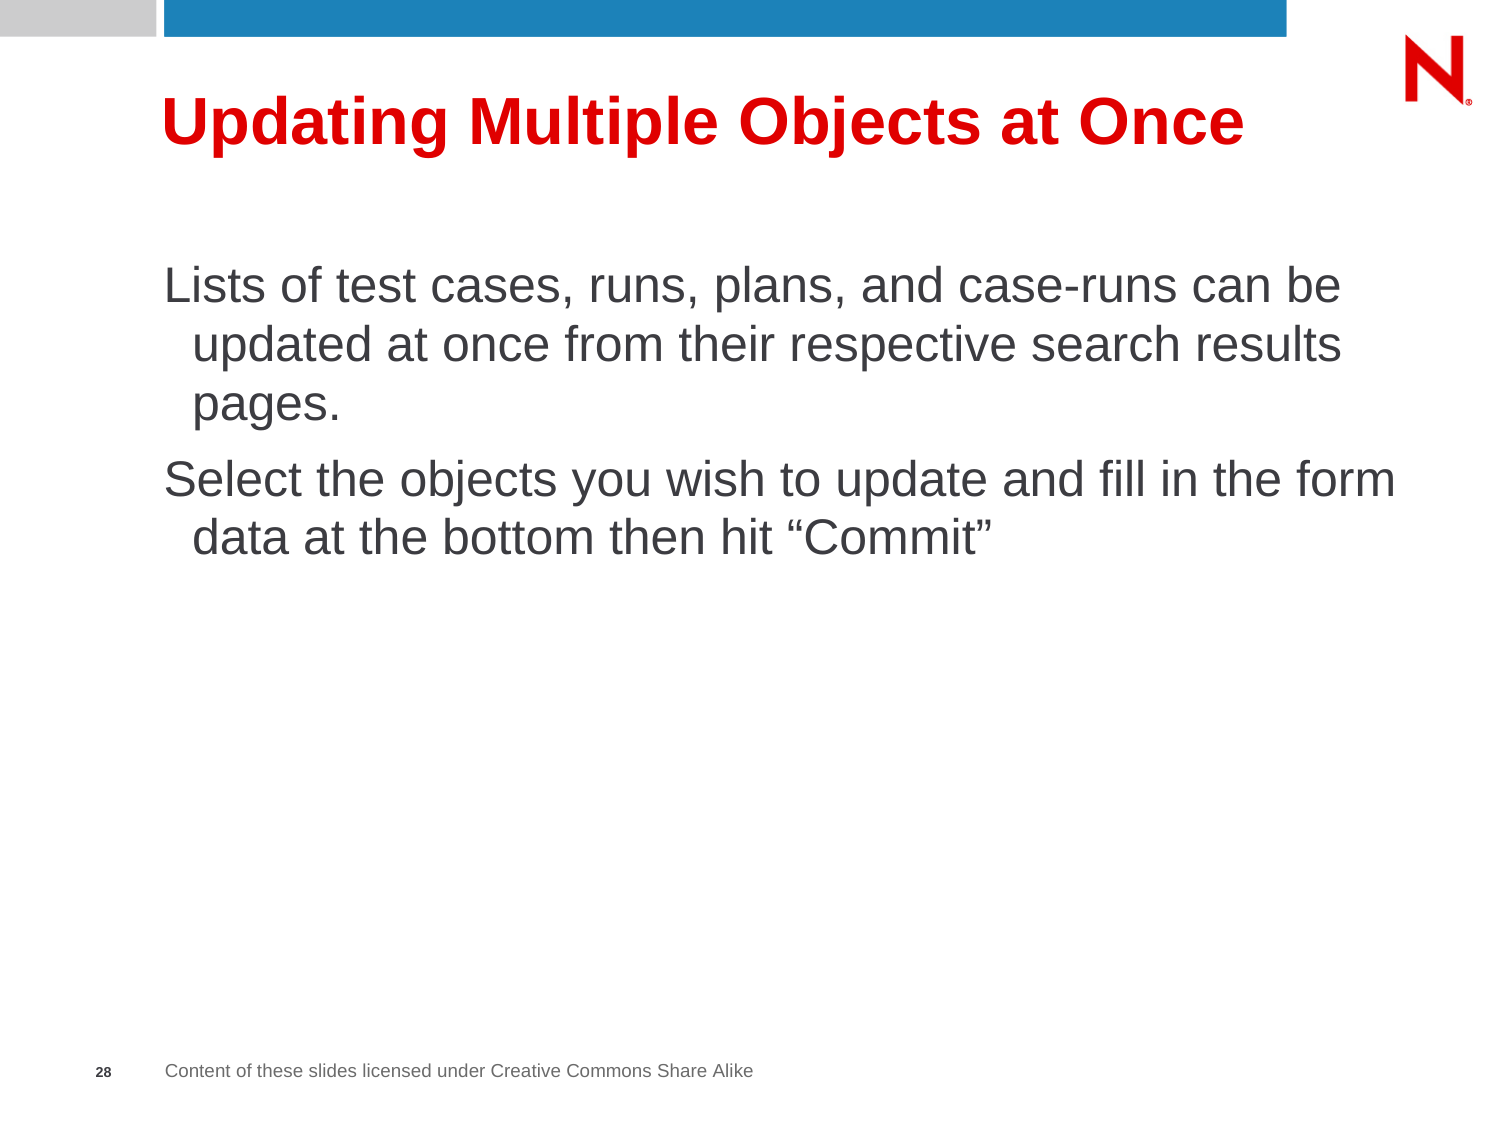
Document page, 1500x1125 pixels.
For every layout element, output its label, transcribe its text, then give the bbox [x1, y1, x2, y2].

list Lists of test cases, runs, plans, and case-runs can be updated at once from their respective search results pages. Select the objects you wish to update and fill in the form data at the bottom then hit “Commit” [163, 254, 1404, 986]
title Updating Multiple Objects at Once [161, 41, 1383, 205]
picture [1403, 32, 1473, 107]
